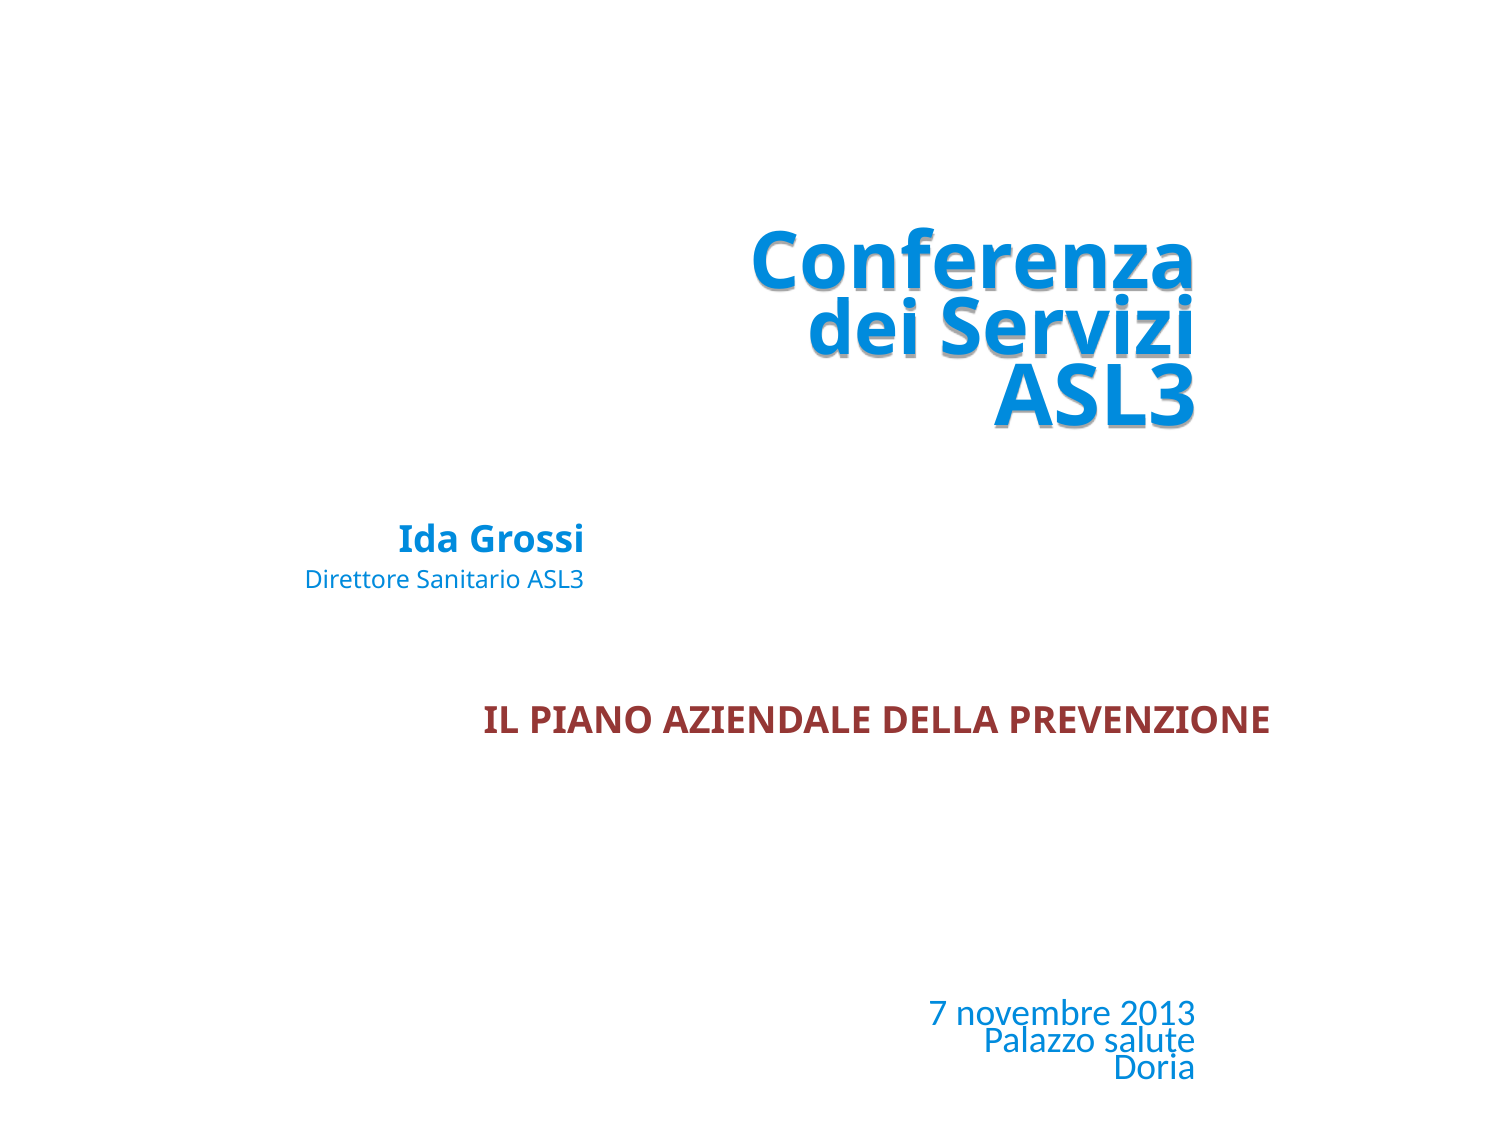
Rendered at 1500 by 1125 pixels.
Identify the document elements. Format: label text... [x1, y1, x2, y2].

text_box 7 novembre 2013 Palazzo salute Doria [913, 994, 1241, 1095]
title Conferenza dei Servizi ASL3 [734, 222, 1302, 454]
text_box IL PIANO AZIENDALE DELLA PREVENZIONE [382, 684, 1373, 748]
text_box Ida Grossi Direttore Sanitario ASL3 [289, 453, 1241, 684]
